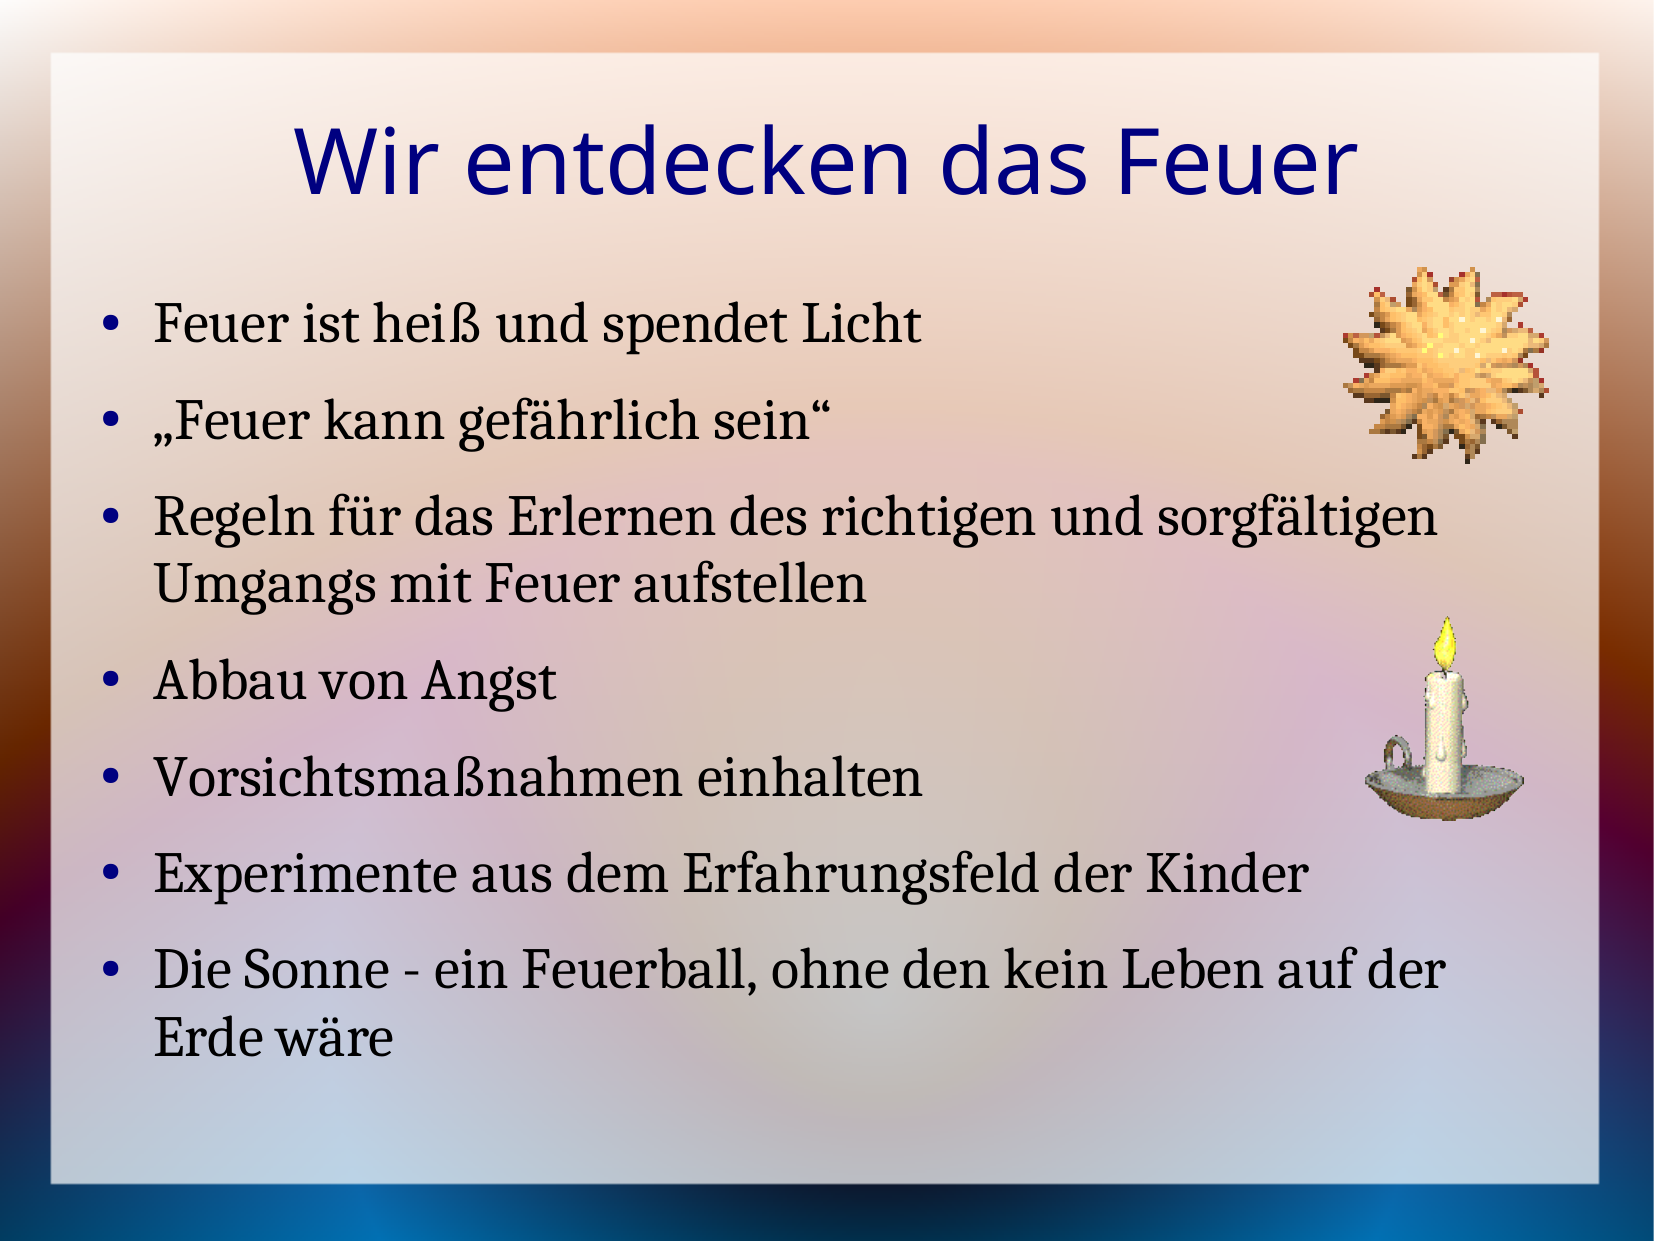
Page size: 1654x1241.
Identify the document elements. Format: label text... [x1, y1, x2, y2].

picture [0, 0, 1654, 1241]
title Wir entdecken das Feuer [82, 55, 1571, 263]
list Feuer ist heiß und spendet Licht „Feuer kann gefährlich sein“ Regeln für das Erlernen des richtigen und sorgfältigen Umgangs mit Feuer aufstellen Abbau von Angst Vorsichtsmaßnahmen einhalten Experimente aus dem Erfahrungsfeld der Kinder Die Sonne - ein Feuerball, ohne den kein Leben auf der Erde wäre [82, 290, 1571, 1082]
